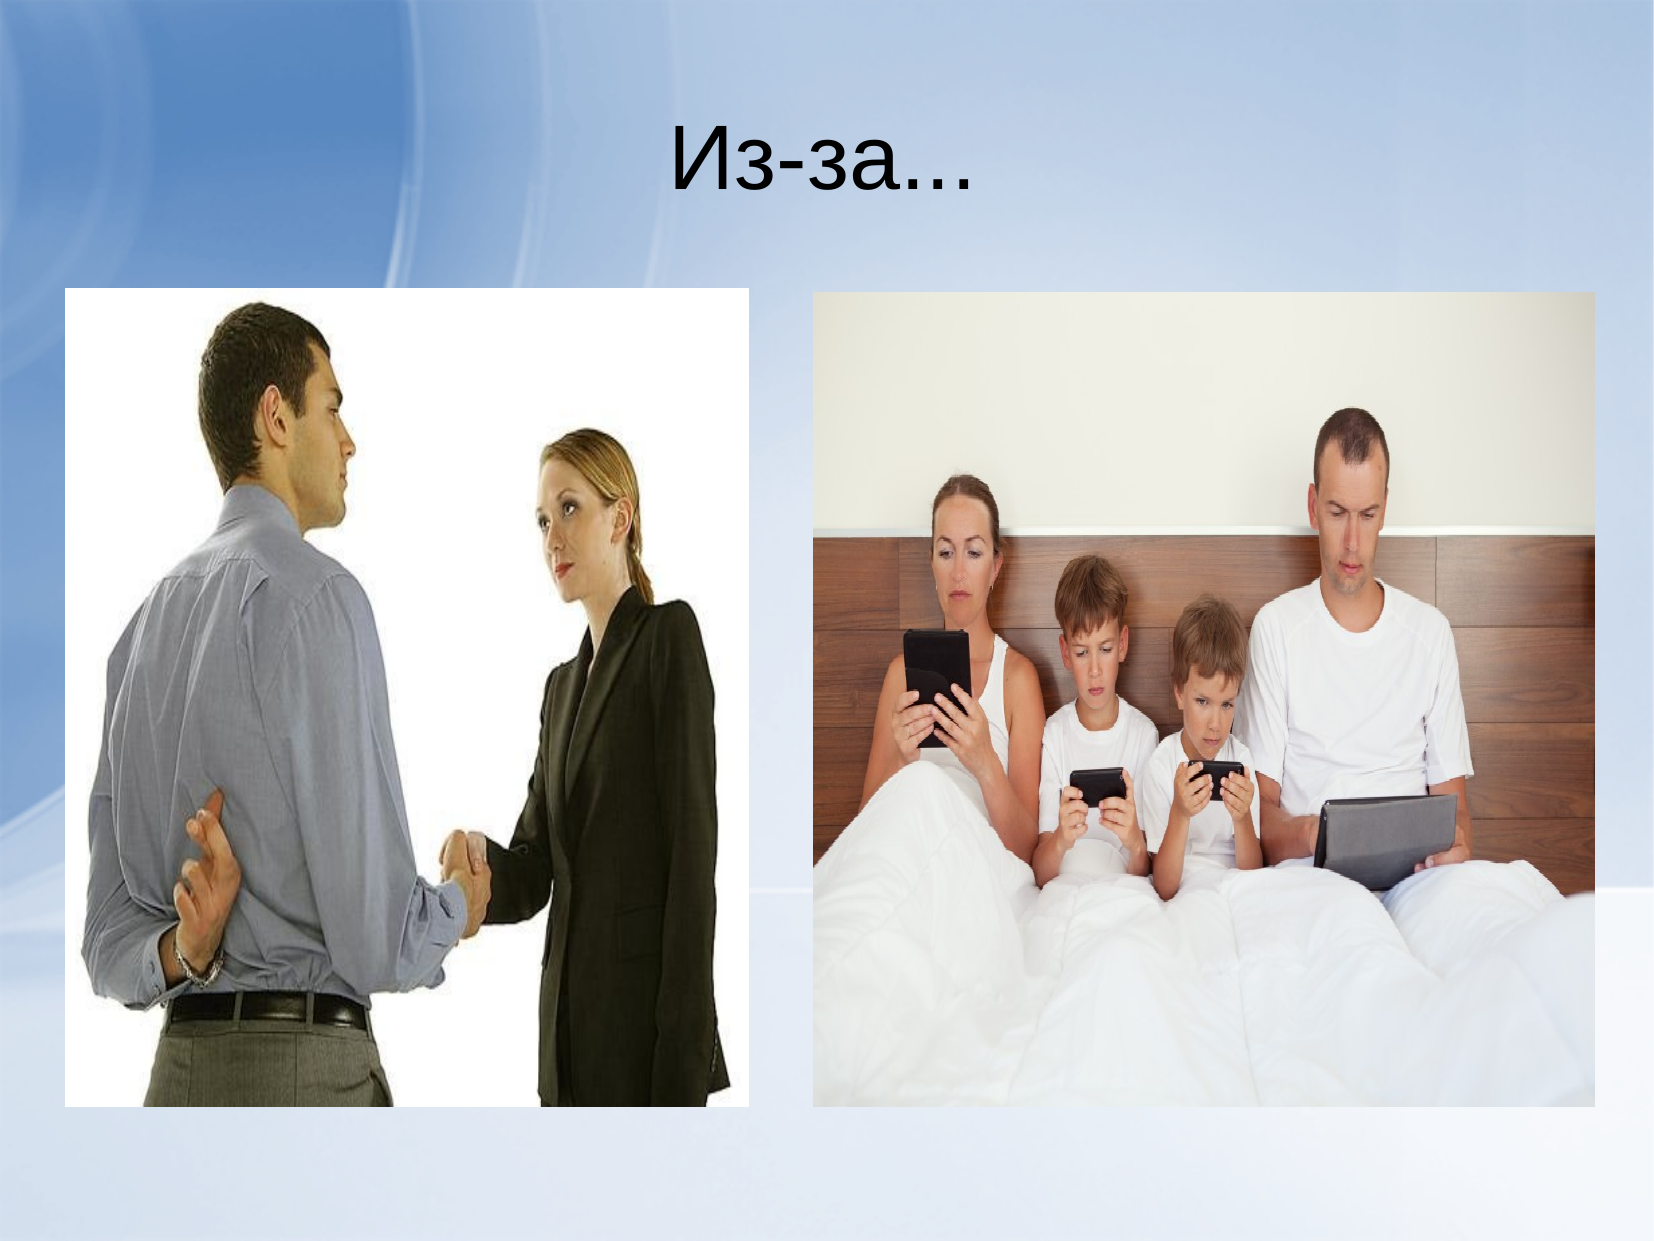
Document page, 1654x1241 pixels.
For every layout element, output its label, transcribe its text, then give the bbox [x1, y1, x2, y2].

picture [0, 0, 1654, 1241]
title Из-за... [82, 14, 1564, 292]
